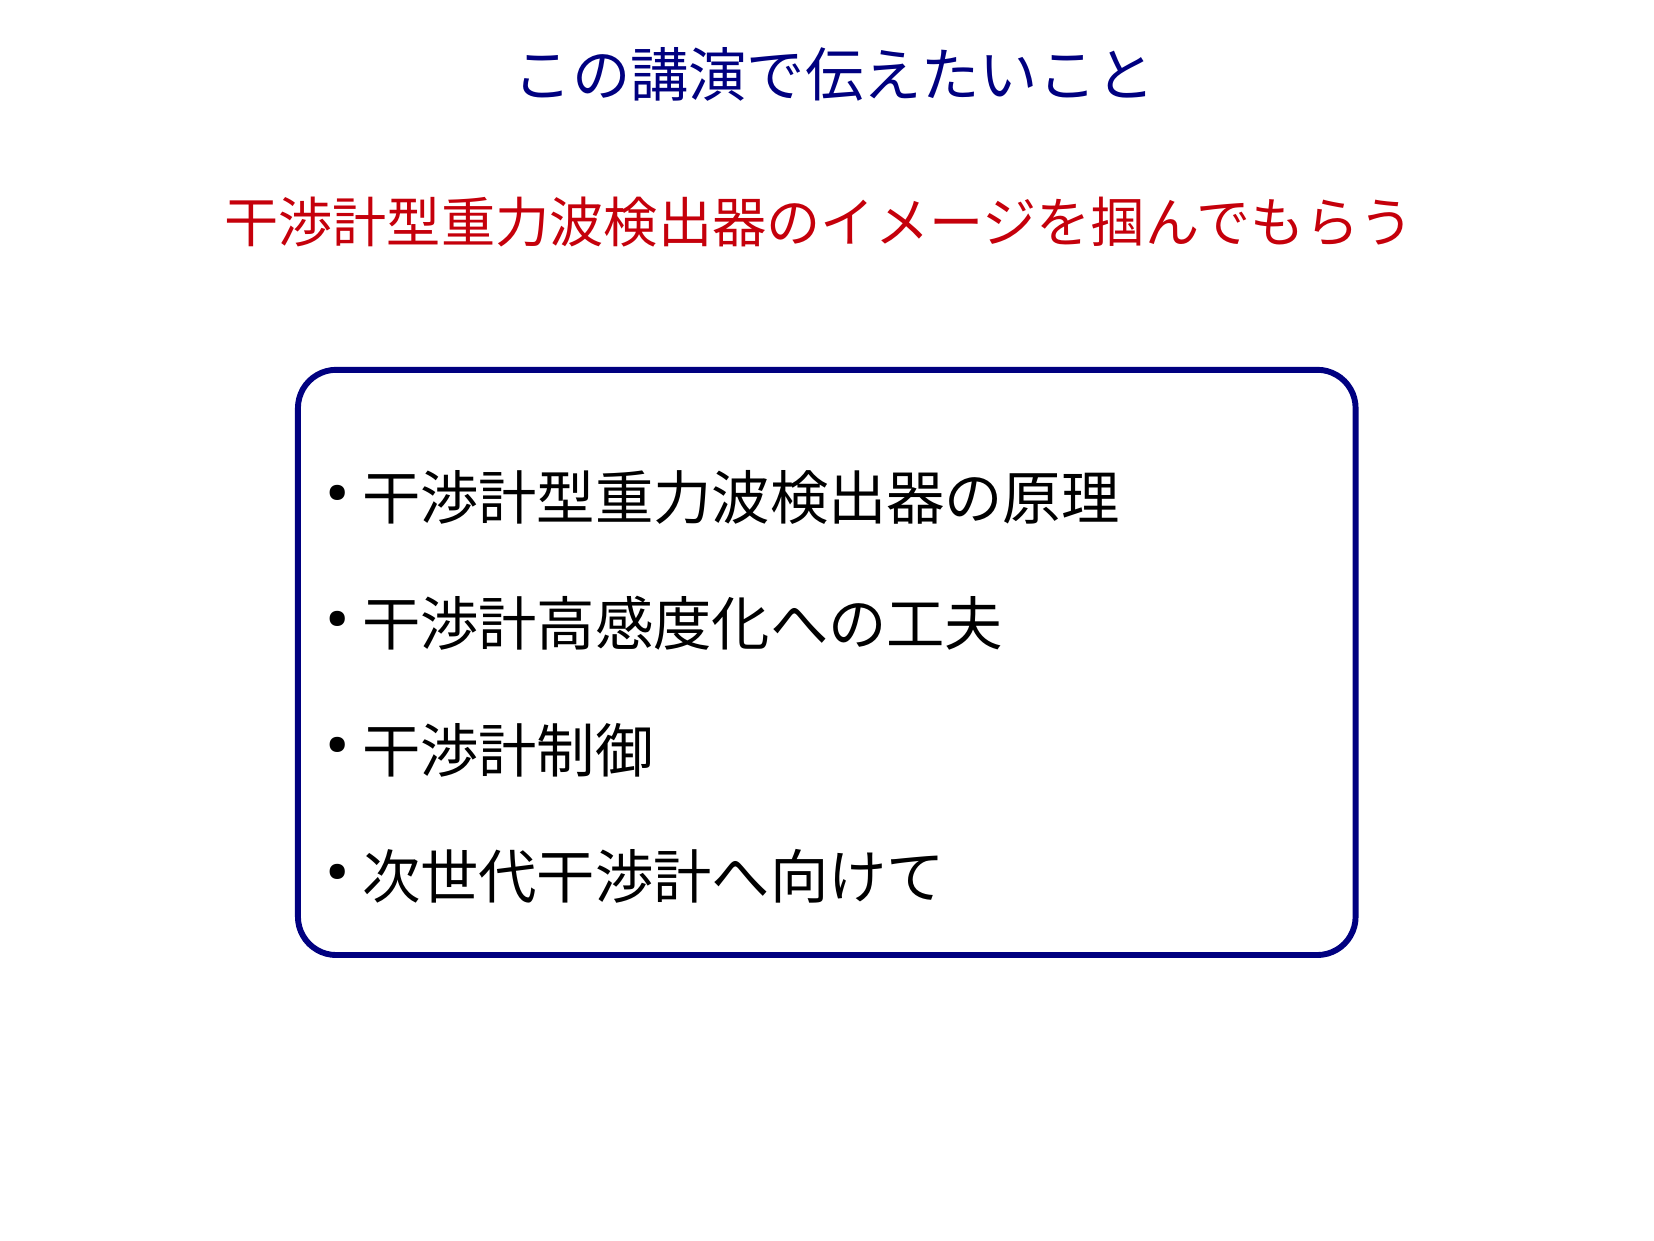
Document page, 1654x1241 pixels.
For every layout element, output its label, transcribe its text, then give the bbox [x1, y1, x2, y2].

text_box 干渉計型重力波検出器のイメージを掴んでもらう [209, 171, 1444, 269]
text_box 干渉計型重力波検出器の原理 干渉計高感度化への工夫 干渉計制御 次世代干渉計へ向けて [297, 369, 1356, 956]
text_box この講演で伝えたいこと [499, 21, 1176, 124]
